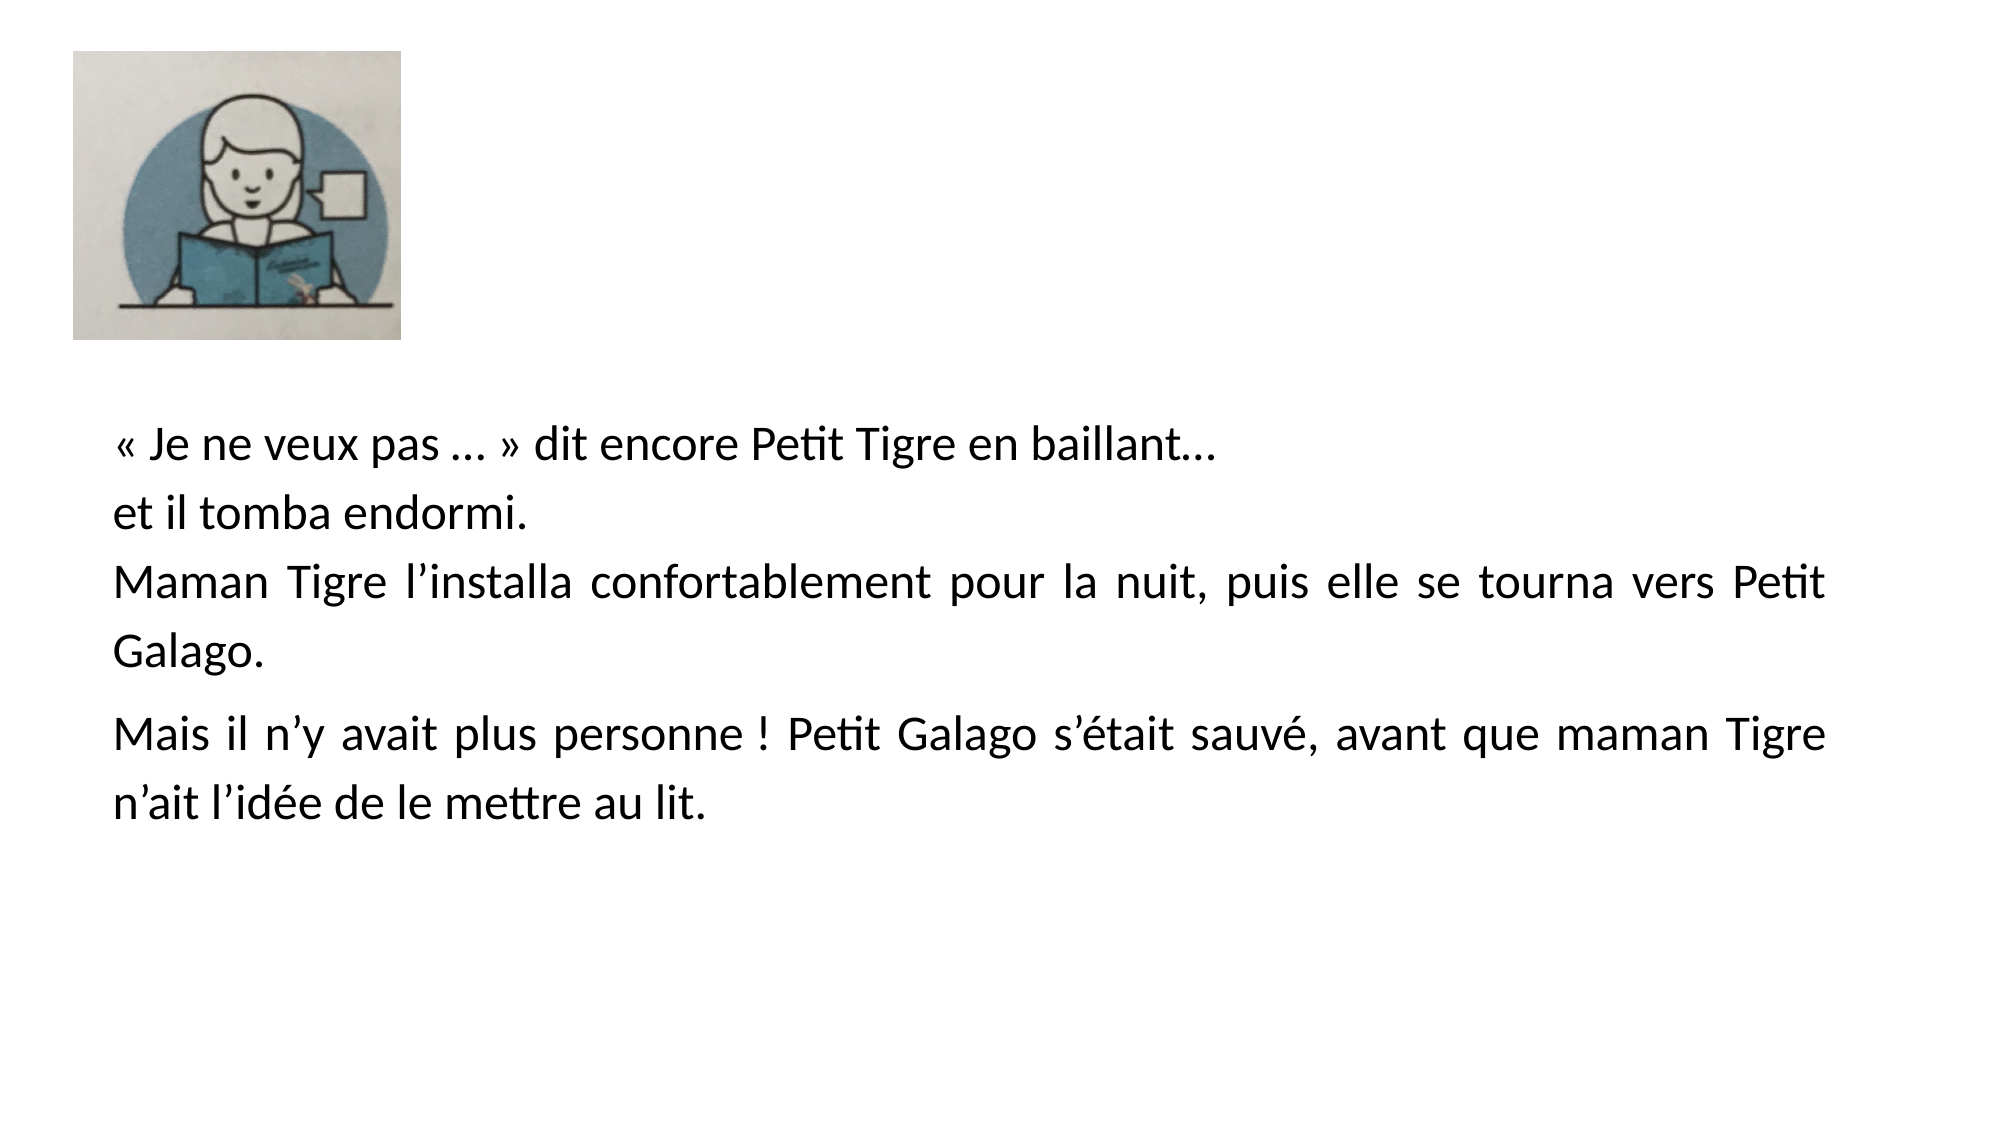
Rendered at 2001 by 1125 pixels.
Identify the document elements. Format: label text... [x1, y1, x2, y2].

text_box « Je ne veux pas … » dit encore Petit Tigre en baillant… et il tomba endormi. Maman Tigre l’installa confortablement pour la nuit, puis elle se tourna vers Petit Galago. [97, 394, 1842, 684]
picture [73, 51, 401, 340]
text_box Mais il n’y avait plus personne ! Petit Galago s’était sauvé, avant que maman Tigre n’ait l’idée de le mettre au lit. [97, 684, 1842, 889]
